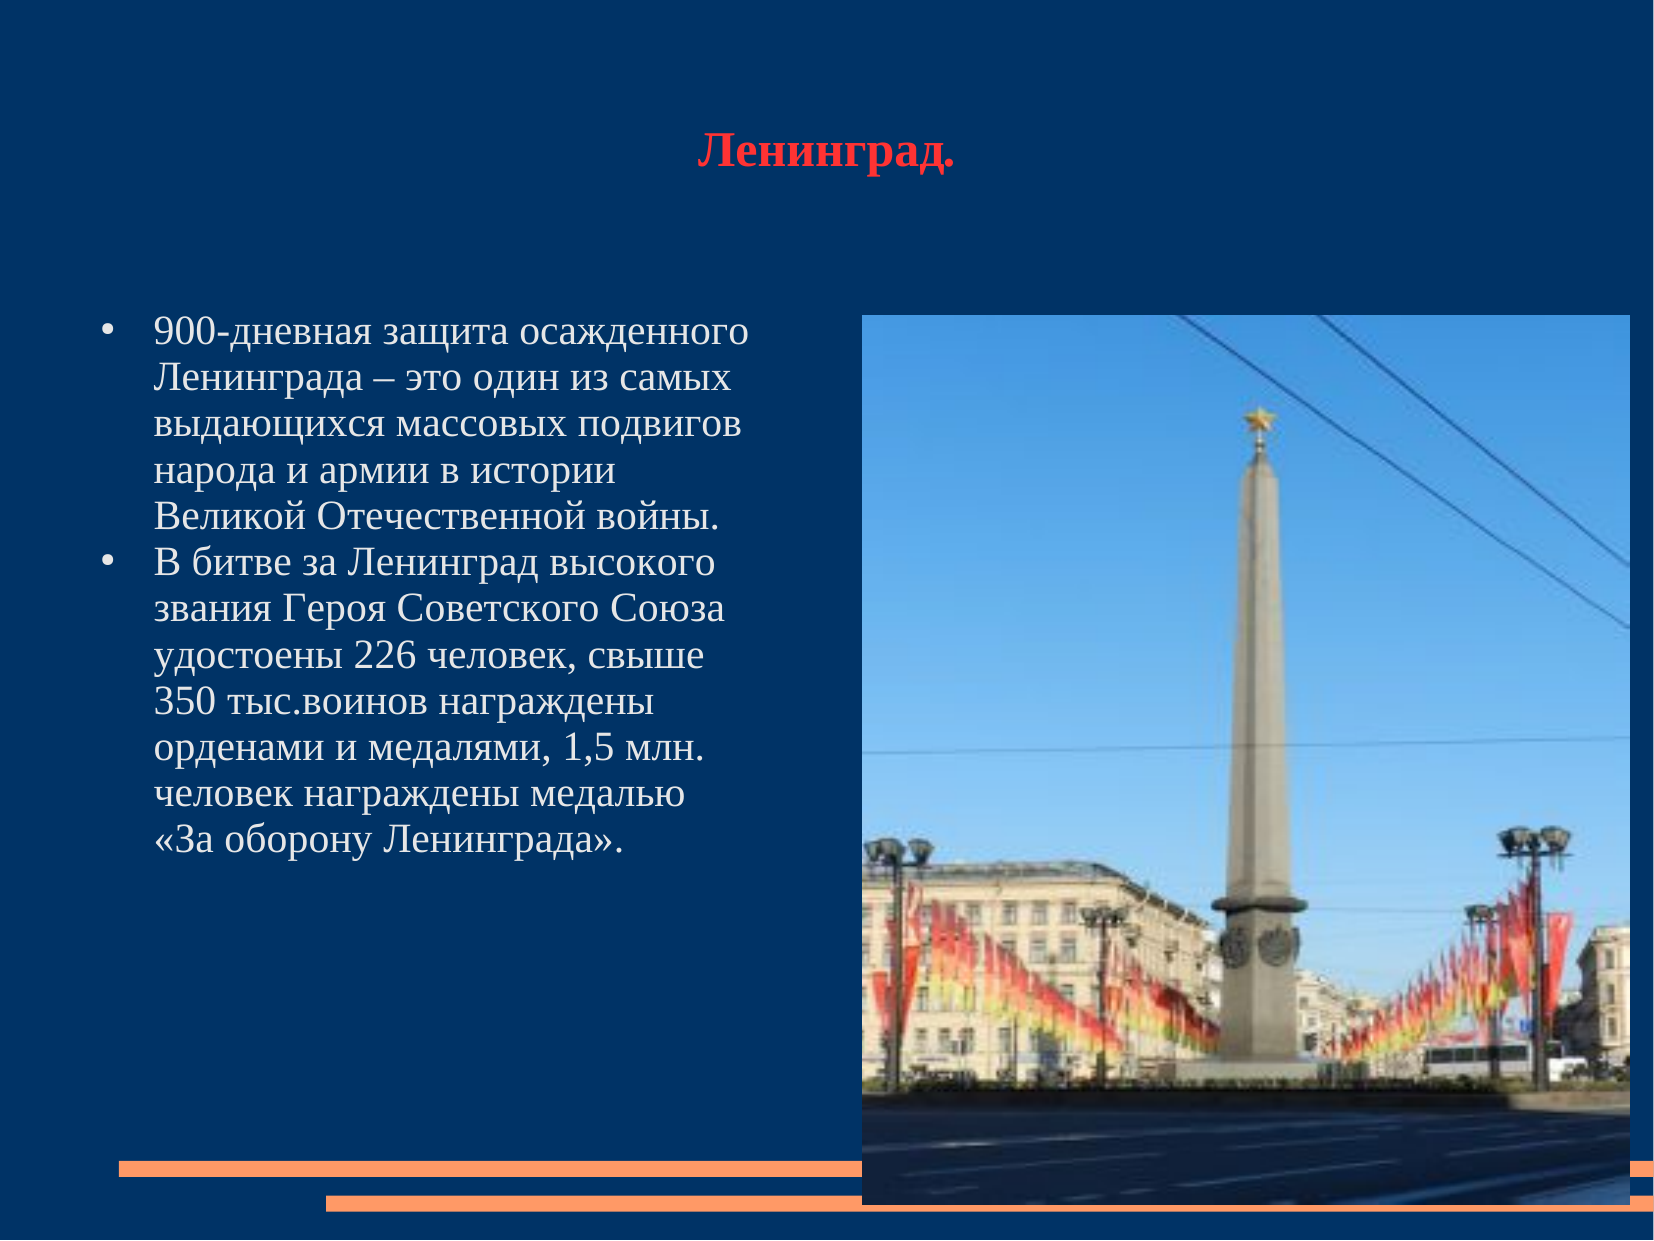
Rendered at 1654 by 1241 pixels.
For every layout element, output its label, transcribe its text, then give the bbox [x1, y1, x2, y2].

list 900-дневная защита осажденного Ленинграда – это один из самых выдающихся массовых подвигов народа и армии в истории Великой Отечественной войны. В битве за Ленинград высокого звания Героя Советского Союза удостоены 226 человек, свыше 350 тыс.воинов награждены орденами и медалями, 1,5 млн. человек награждены медалью «За оборону Ленинграда». [82, 307, 756, 1109]
title Ленинград. [121, 46, 1534, 254]
picture [862, 315, 1630, 1205]
